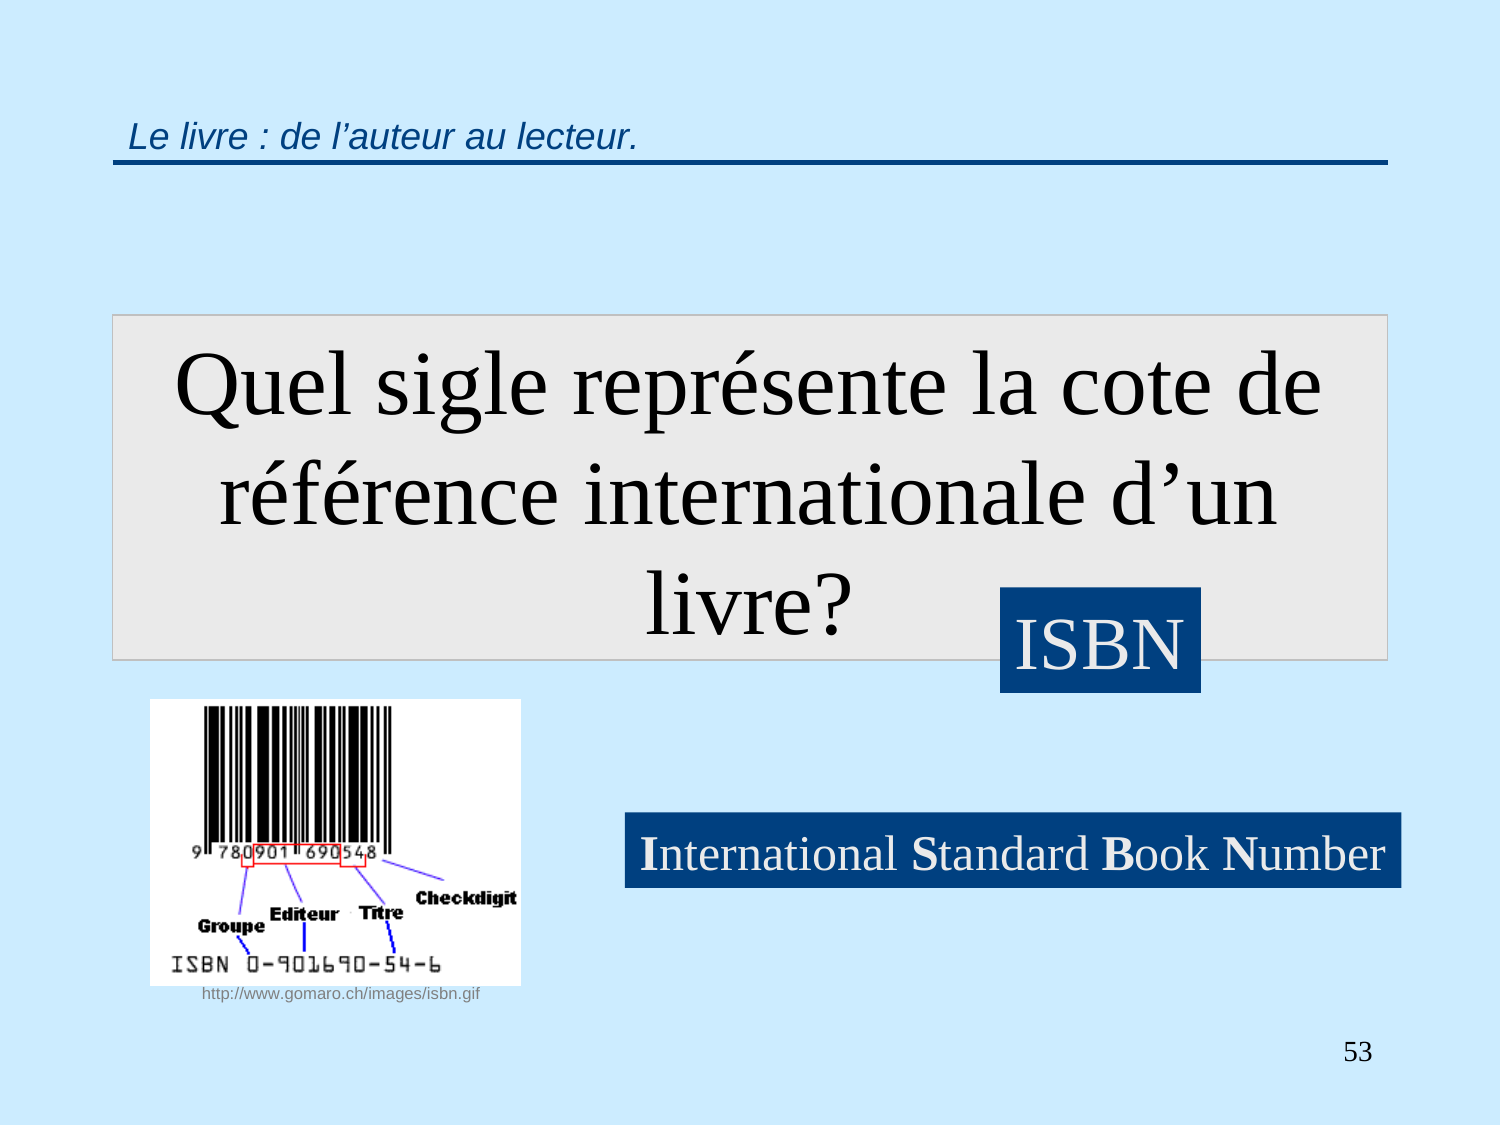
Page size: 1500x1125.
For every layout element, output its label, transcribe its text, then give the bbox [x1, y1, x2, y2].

picture [150, 699, 521, 986]
text_box Le livre : de l’auteur au lecteur. [113, 104, 655, 160]
text_box International Standard Book Number [624, 812, 1402, 888]
text_box http://www.gomaro.ch/images/isbn.gif [187, 974, 496, 1011]
title Quel sigle représente la cote de référence internationale d’un livre? [112, 314, 1388, 661]
text_box ISBN [1000, 587, 1201, 693]
